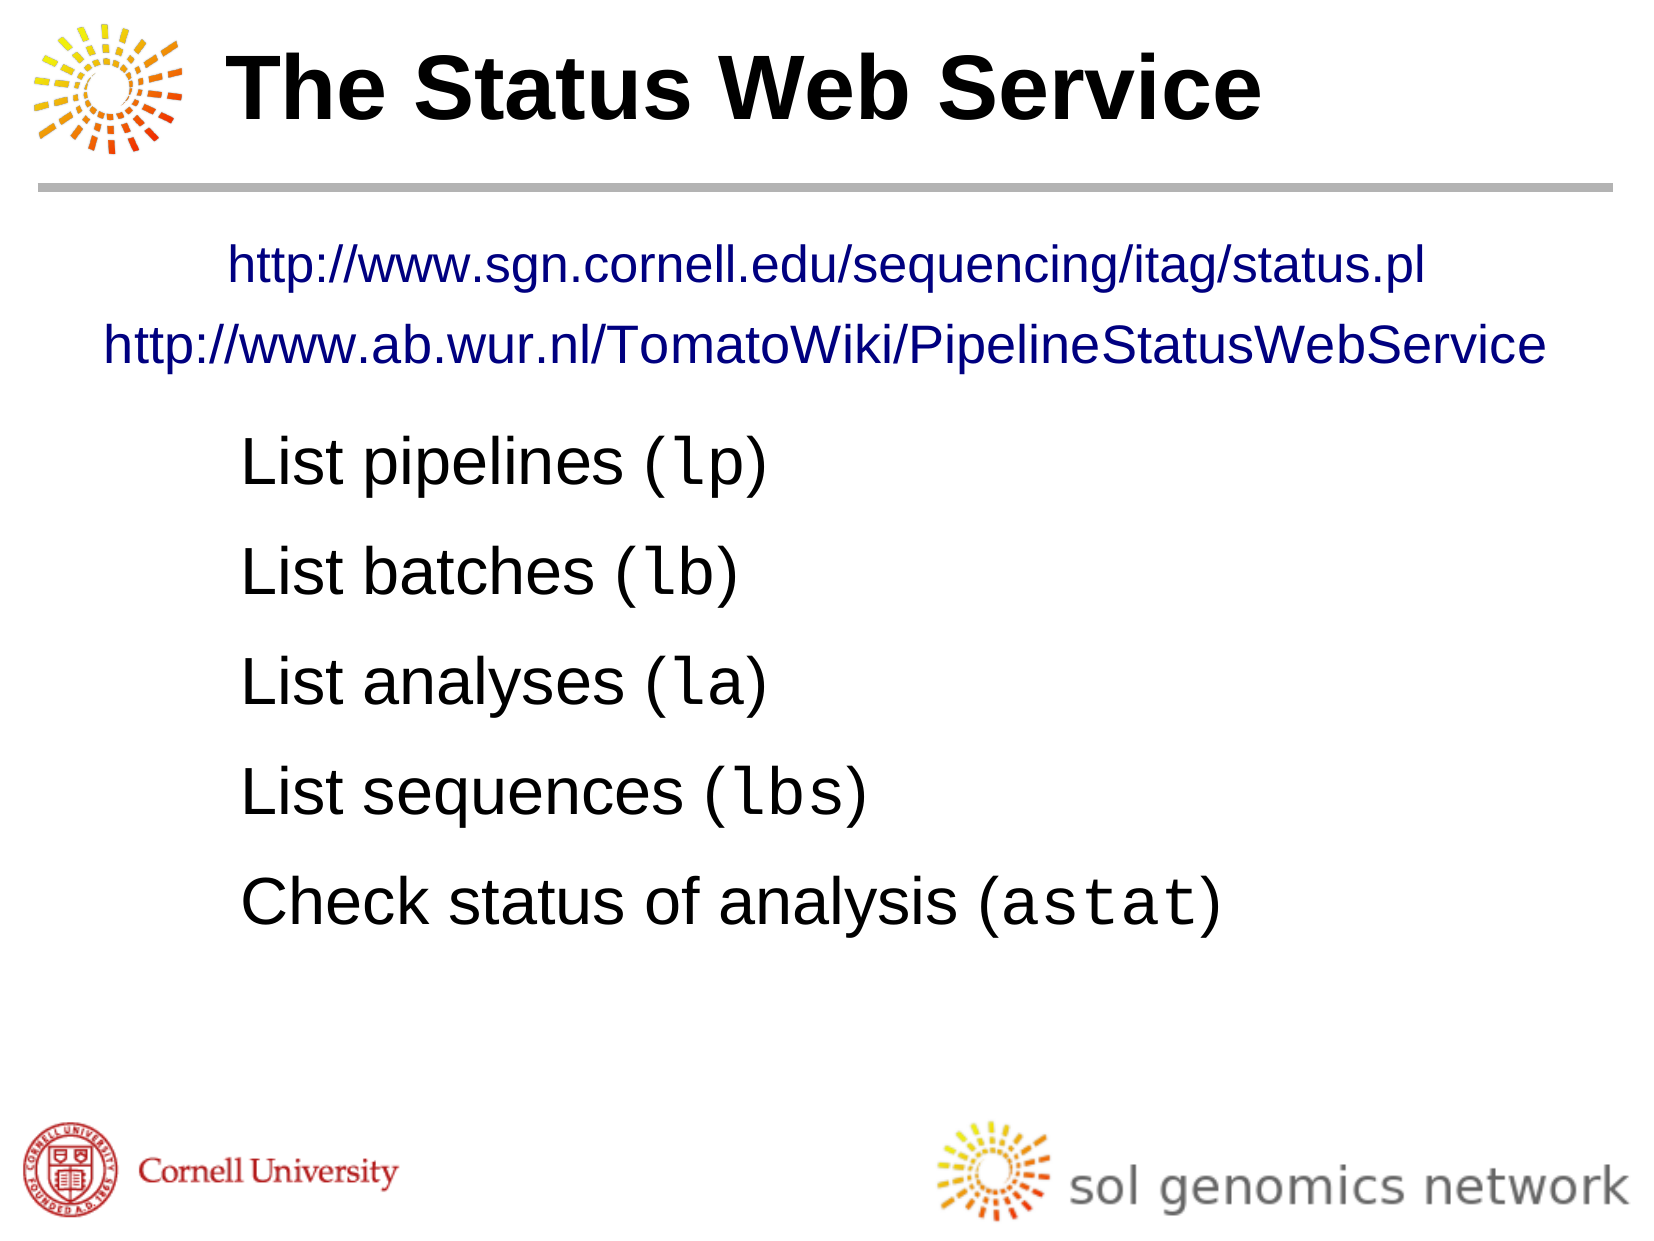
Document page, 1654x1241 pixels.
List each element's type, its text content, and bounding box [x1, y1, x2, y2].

text_box http://www.sgn.cornell.edu/sequencing/itag/status.pl [0, 228, 1654, 304]
picture [11, 1110, 423, 1230]
title The Status Web Service [225, 34, 1571, 142]
picture [32, 22, 184, 156]
text_box http://www.ab.wur.nl/TomatoWiki/PipelineStatusWebService [0, 306, 1654, 385]
picture [921, 1116, 1642, 1229]
list List pipelines (lp) List batches (lb) List analyses (la) List sequences (lbs) Check status of analysis (astat) [222, 424, 1498, 997]
